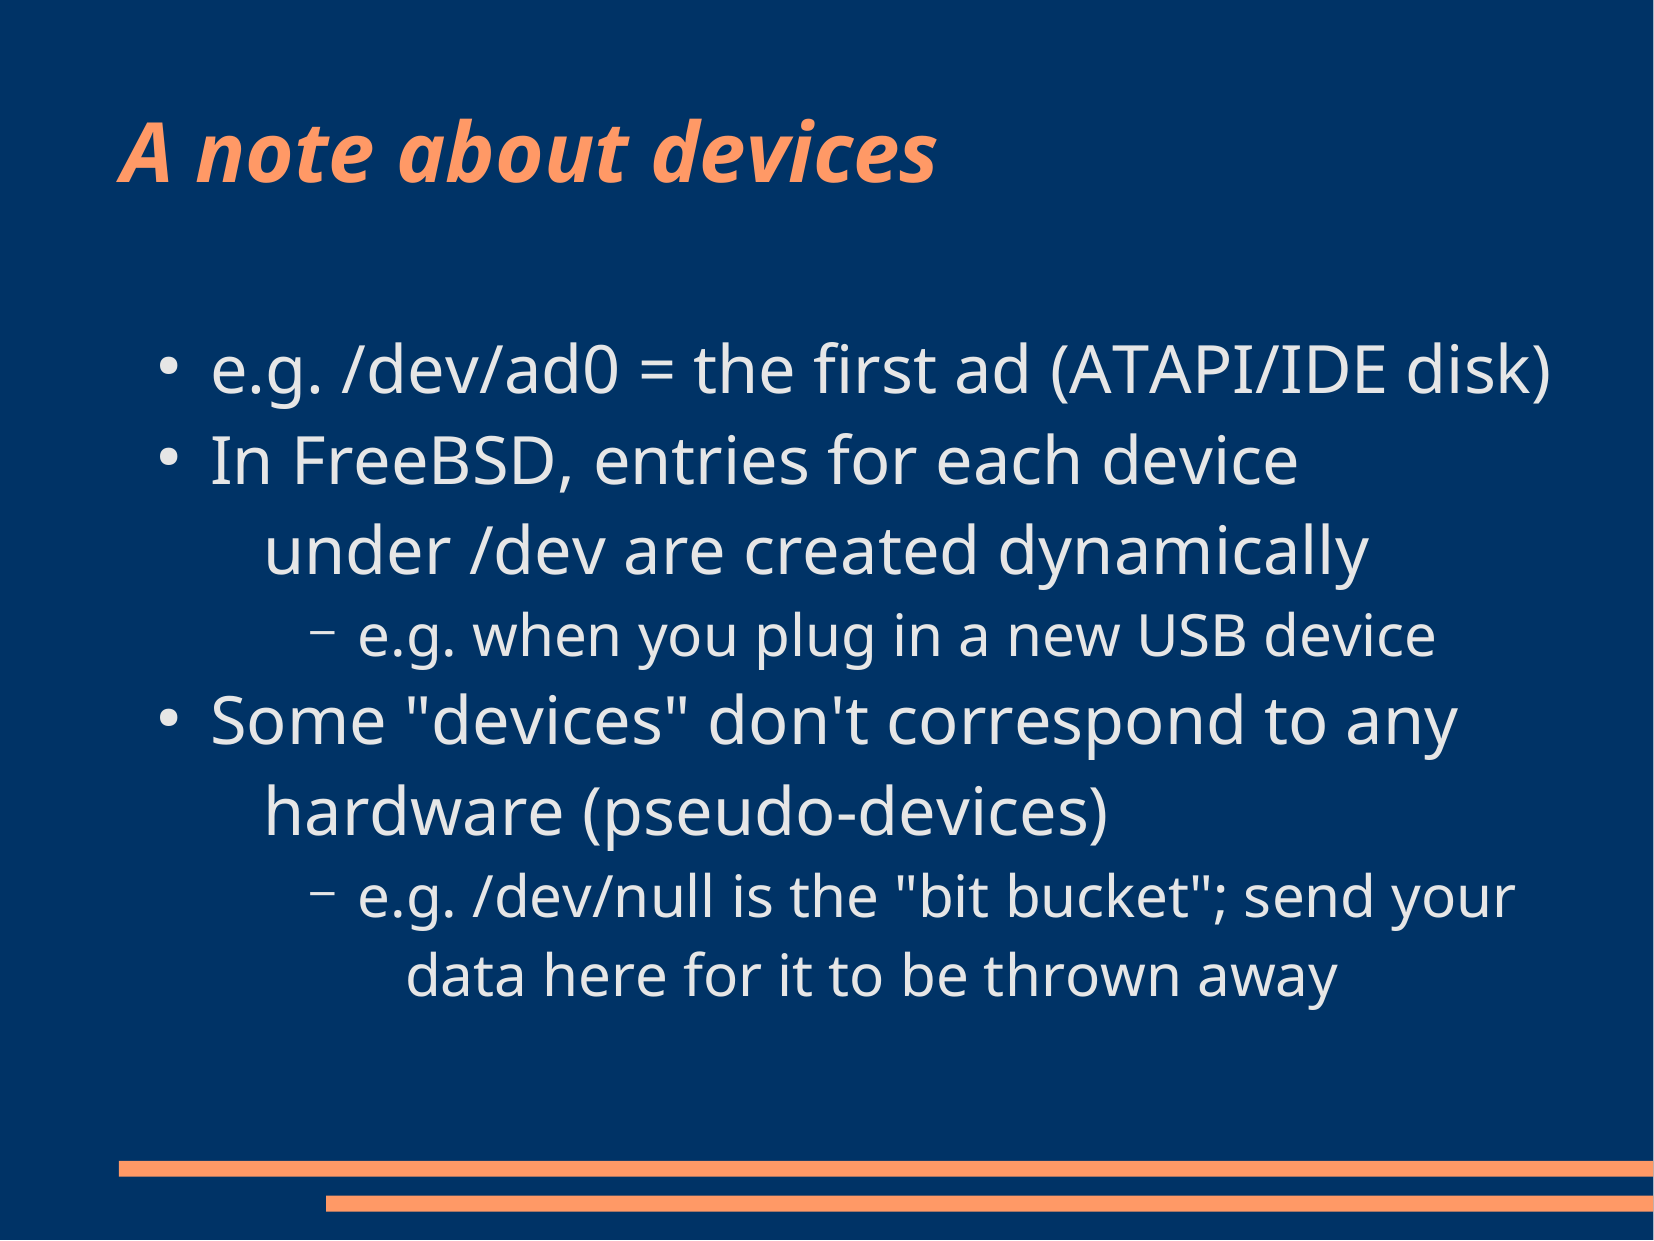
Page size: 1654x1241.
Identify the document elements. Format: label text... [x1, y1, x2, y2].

title A note about devices [121, 46, 1534, 254]
list e.g. /dev/ad0 = the first ad (ATAPI/IDE disk) In FreeBSD, entries for each device under /dev are created dynamically e.g. when you plug in a new USB device Some "devices" don't correspond to any hardware (pseudo-devices) e.g. /dev/null is the "bit bucket"; send your data here for it to be thrown away [121, 322, 1561, 1132]
